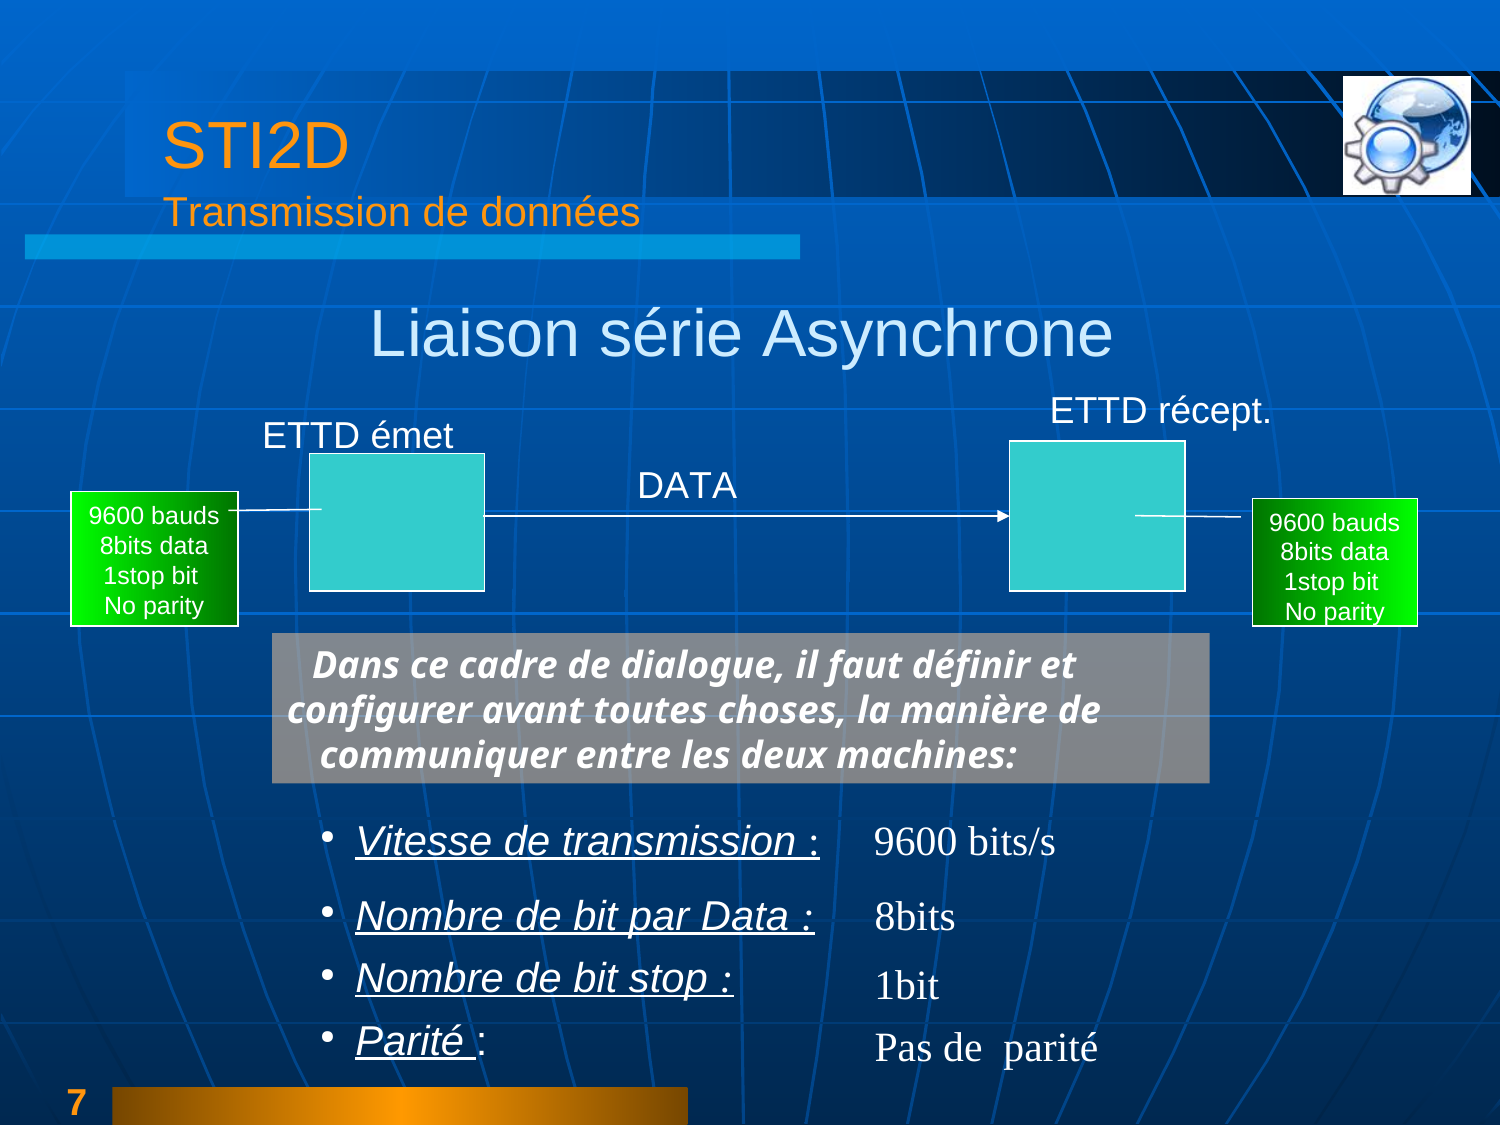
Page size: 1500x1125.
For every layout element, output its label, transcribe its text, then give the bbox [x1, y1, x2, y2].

title Liaison série Asynchrone [67, 236, 1418, 424]
text_box 1bit [859, 949, 1198, 1012]
text_box 8bits [859, 880, 1098, 947]
text_box Dans ce cadre de dialogue, il faut définir et configurer avant toutes choses, la manière de communiquer entre les deux machines: [272, 633, 1210, 784]
text_box 9600 bauds 8bits data 1stop bit No parity [71, 492, 321, 626]
text_box Parité : [305, 1005, 531, 1072]
text_box 9600 bauds 8bits data 1stop bit No parity [1252, 498, 1417, 626]
text_box ETTD émet [247, 403, 473, 464]
text_box DATA [622, 453, 823, 514]
text_box ETTD récept. [1034, 378, 1323, 439]
text_box Nombre de bit par Data : [305, 880, 859, 947]
picture [1343, 76, 1471, 195]
text_box [1009, 440, 1185, 591]
text_box 9600 bits/s [975, 805, 1097, 872]
text_box Nombre de bit stop : [305, 943, 810, 1009]
text_box Pas de parité [859, 1012, 1288, 1078]
text_box Vitesse de transmission : [305, 805, 975, 872]
text_box [309, 453, 485, 592]
